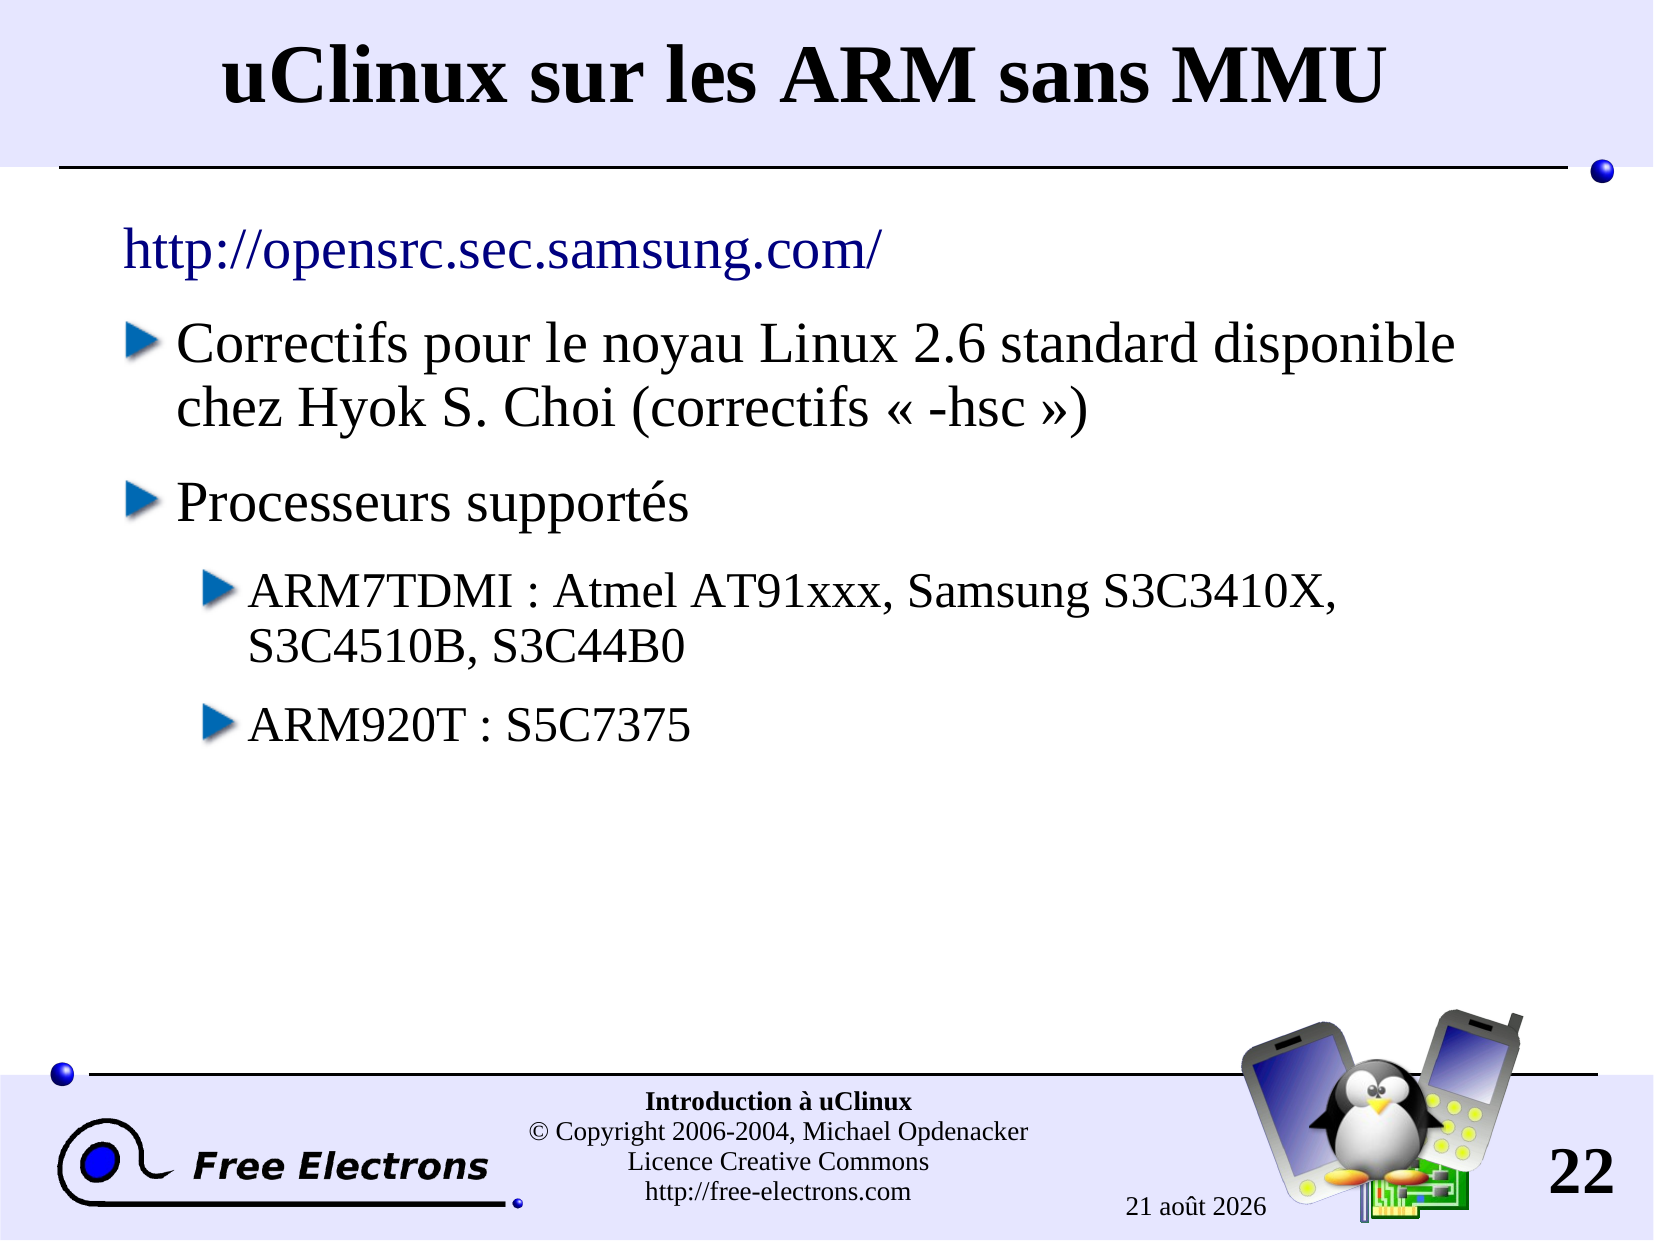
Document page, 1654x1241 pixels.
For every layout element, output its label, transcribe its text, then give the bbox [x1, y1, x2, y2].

picture [1231, 1007, 1538, 1241]
title uClinux sur les ARM sans MMU [60, 12, 1551, 138]
picture [50, 1107, 527, 1216]
list http://opensrc.sec.samsung.com/ Correctifs pour le noyau Linux 2.6 standard disponible chez Hyok S. Choi (correctifs « -hsc ») Processeurs supportés ARM7TDMI : Atmel AT91xxx, Samsung S3C3410X, S3C4510B, S3C44B0 ARM920T : S5C7375 [105, 216, 1518, 1066]
